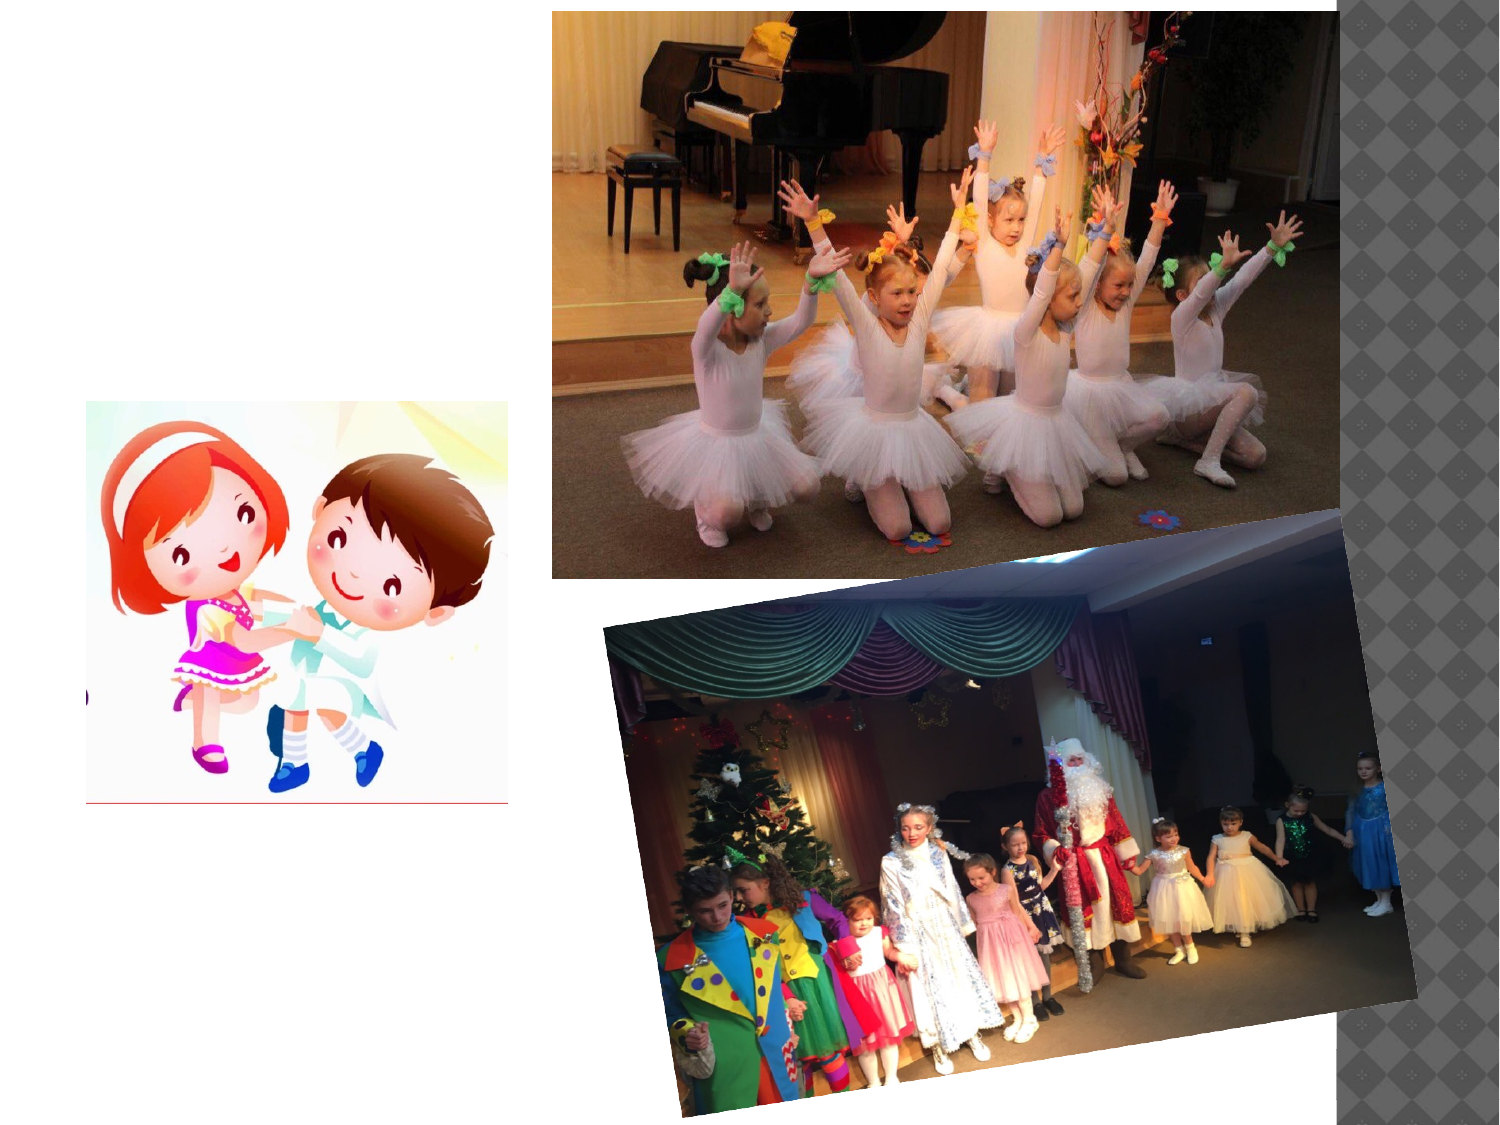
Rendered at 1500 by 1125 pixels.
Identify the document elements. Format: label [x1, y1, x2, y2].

picture [86, 401, 508, 804]
picture [552, 0, 1500, 1125]
